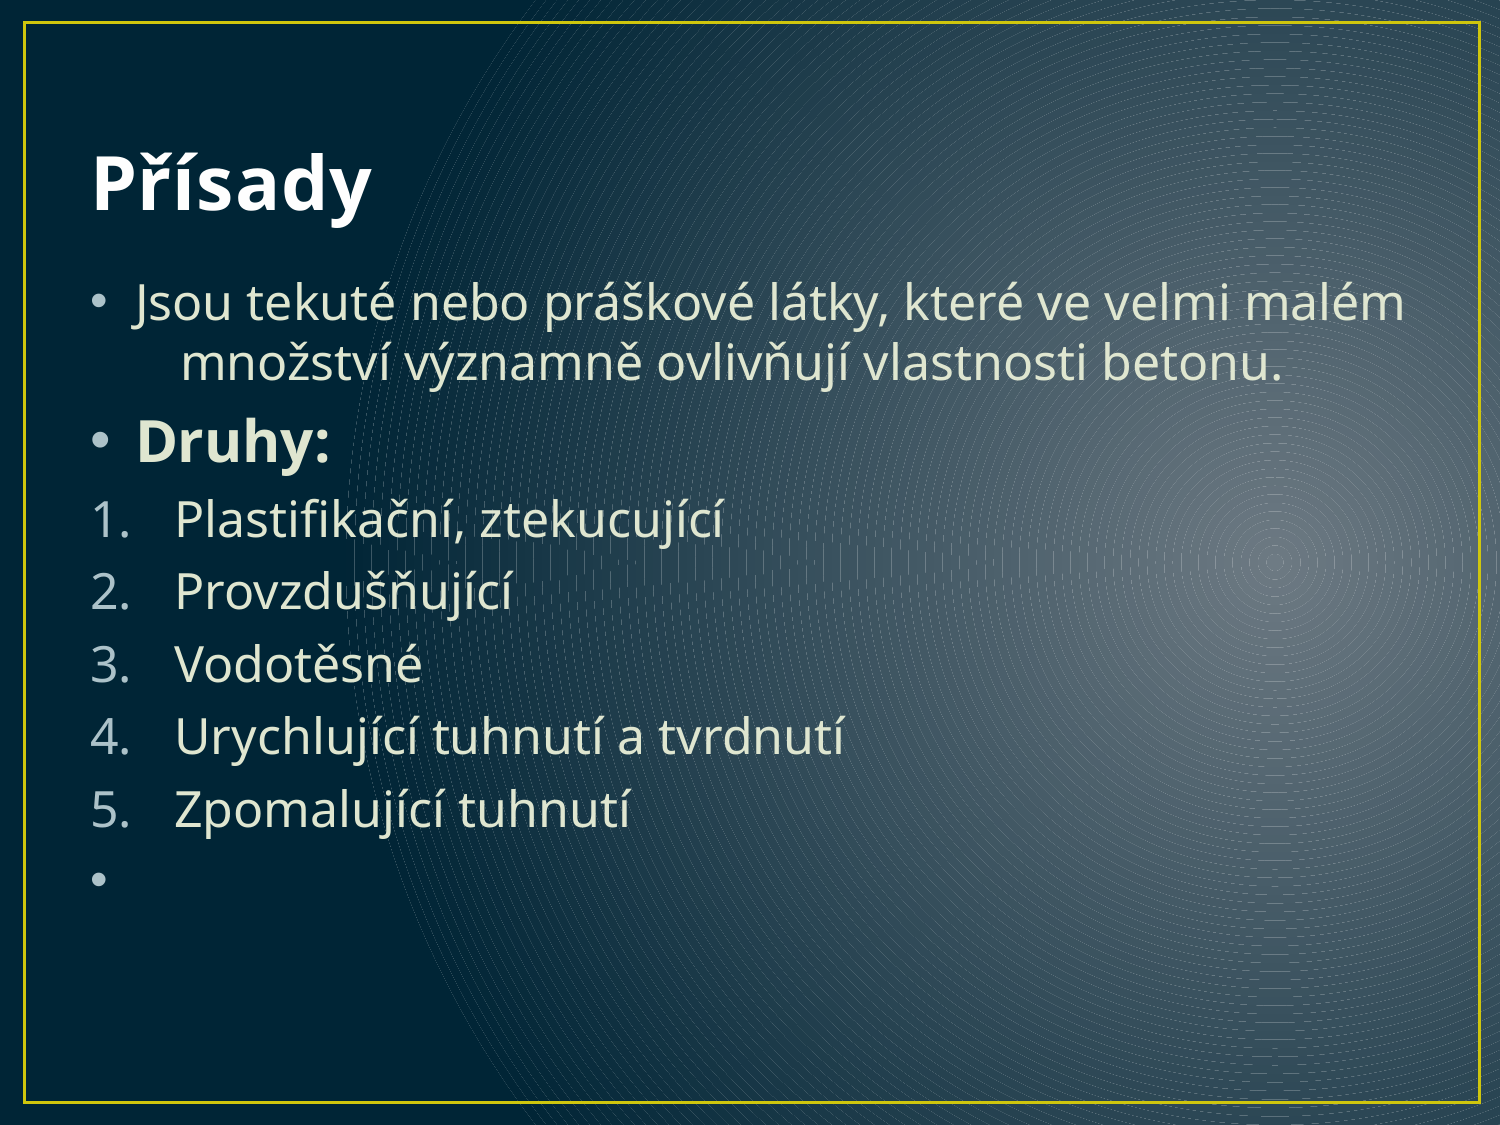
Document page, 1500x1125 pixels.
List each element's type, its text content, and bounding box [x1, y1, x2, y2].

title Přísady [75, 45, 1426, 233]
list Jsou tekuté nebo práškové látky, které ve velmi malém množství významně ovlivňují vlastnosti betonu. Druhy: Plastifikační, ztekucující Provzdušňující Vodotěsné Urychlující tuhnutí a tvrdnutí Zpomalující tuhnutí [75, 262, 1426, 1005]
